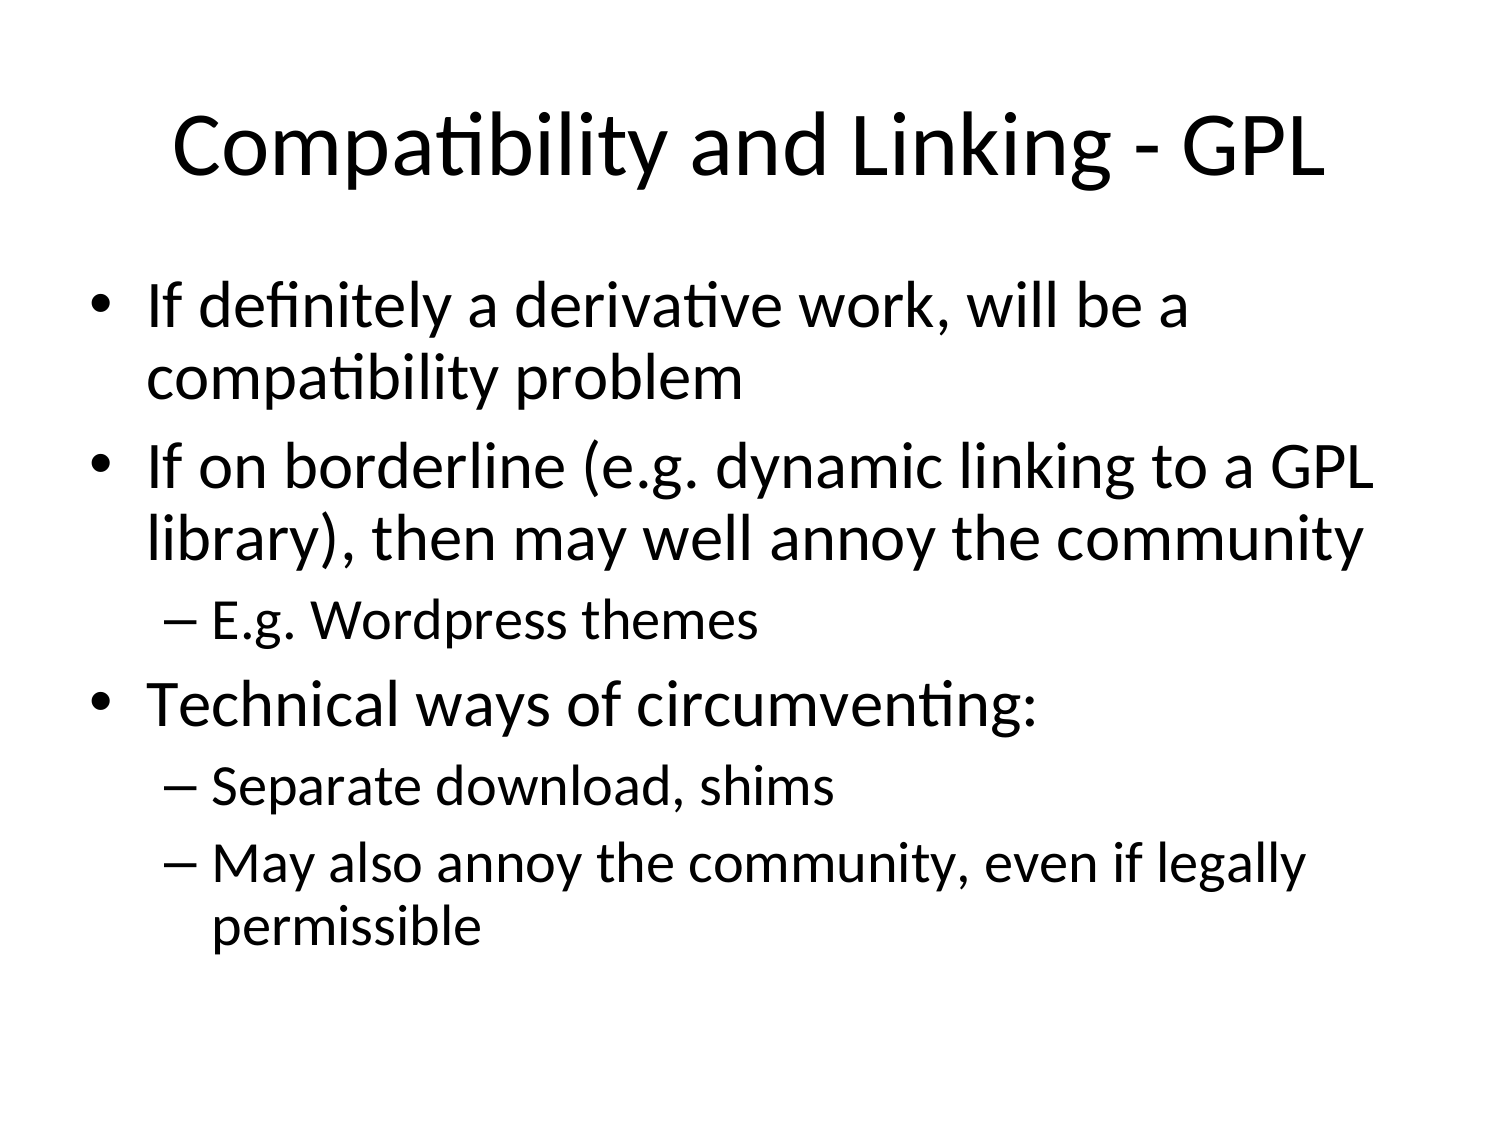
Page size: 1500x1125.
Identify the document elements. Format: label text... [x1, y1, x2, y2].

list If definitely a derivative work, will be a compatibility problem If on borderline (e.g. dynamic linking to a GPL library), then may well annoy the community E.g. Wordpress themes Technical ways of circumventing: Separate download, shims May also annoy the community, even if legally permissible [75, 262, 1426, 1052]
title Compatibility and Linking - GPL [75, 45, 1426, 233]
